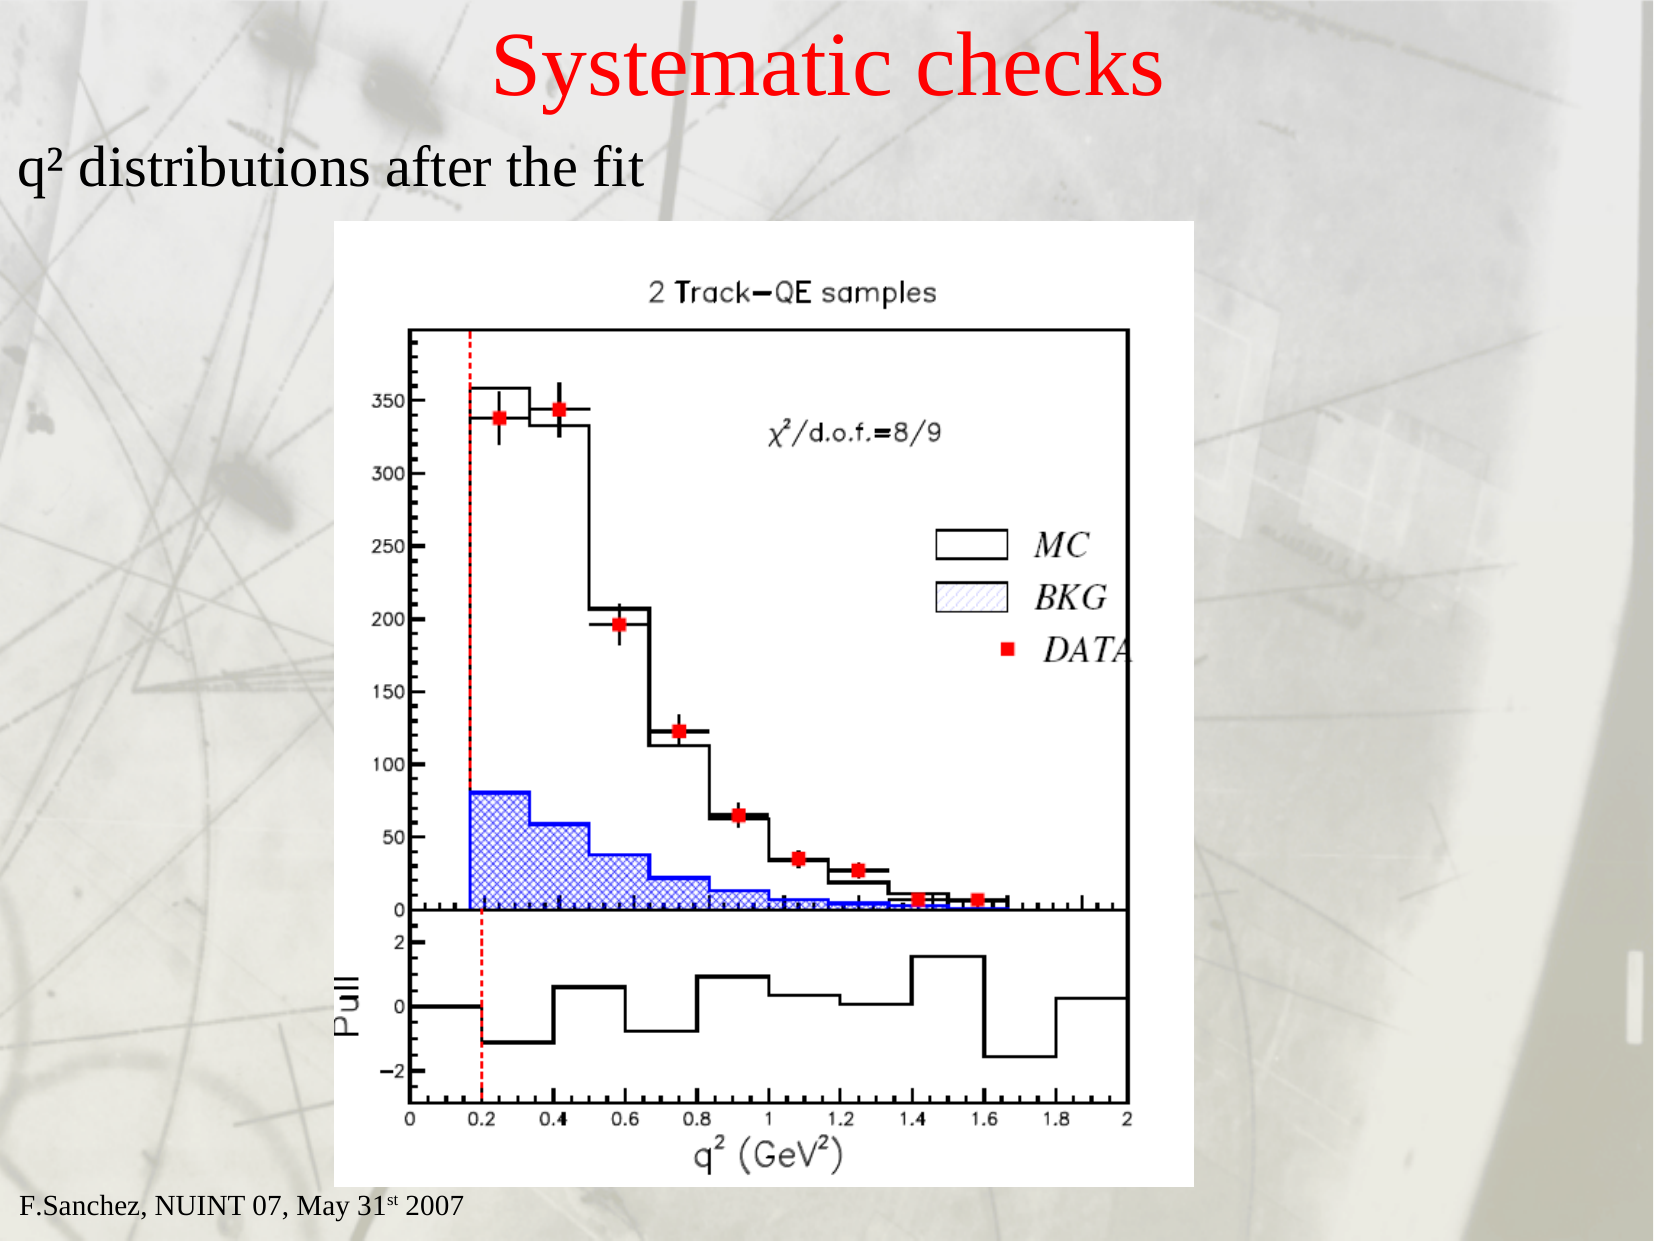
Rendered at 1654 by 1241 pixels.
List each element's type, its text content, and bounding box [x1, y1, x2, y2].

title Systematic checks [84, 0, 1573, 130]
list q² distributions after the fit [0, 134, 1534, 230]
picture [0, 0, 1654, 1241]
